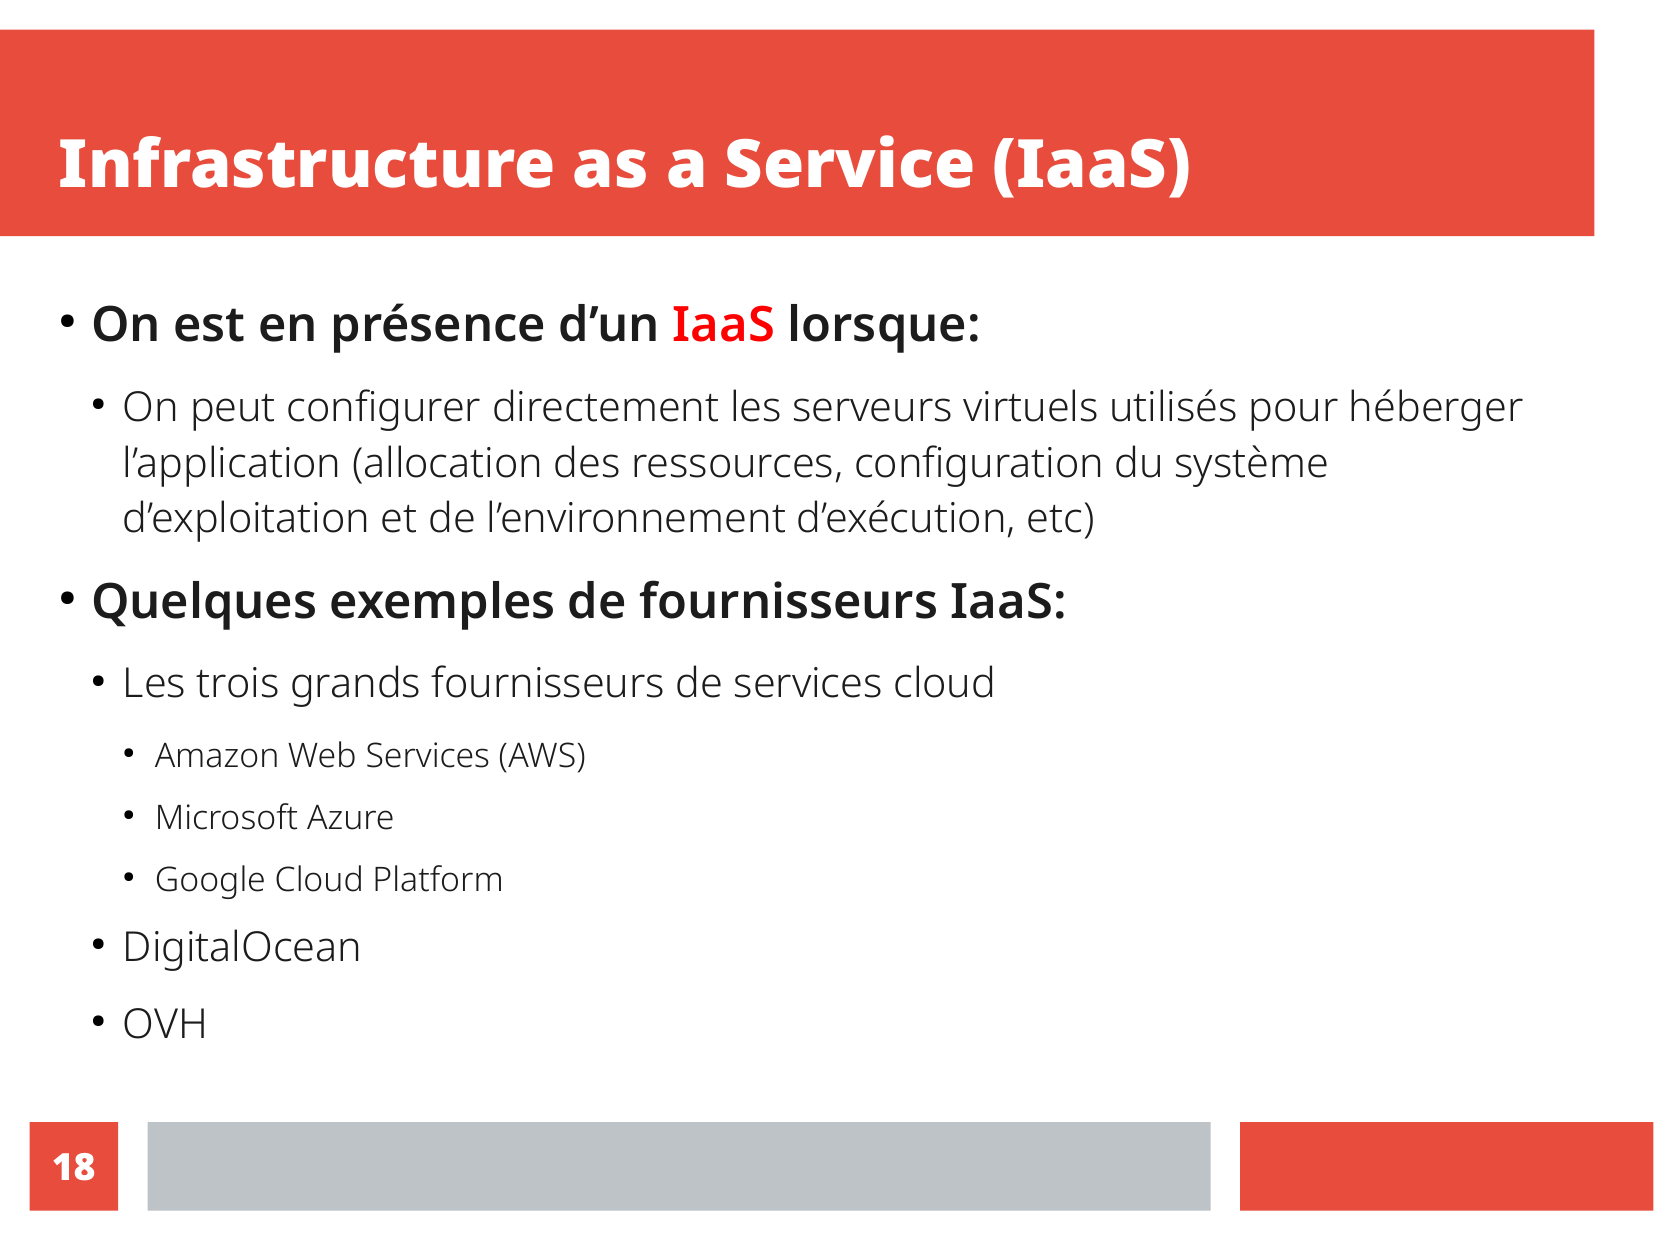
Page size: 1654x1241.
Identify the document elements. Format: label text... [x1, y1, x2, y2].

list On est en présence d’un IaaS lorsque: On peut configurer directement les serveurs virtuels utilisés pour héberger l’application (allocation des ressources, configuration du système d’exploitation et de l’environnement d’exécution, etc) Quelques exemples de fournisseurs IaaS: Les trois grands fournisseurs de services cloud Amazon Web Services (AWS) Microsoft Azure Google Cloud Platform DigitalOcean OVH [59, 289, 1565, 1058]
title Infrastructure as a Service (IaaS) [59, 59, 1595, 207]
